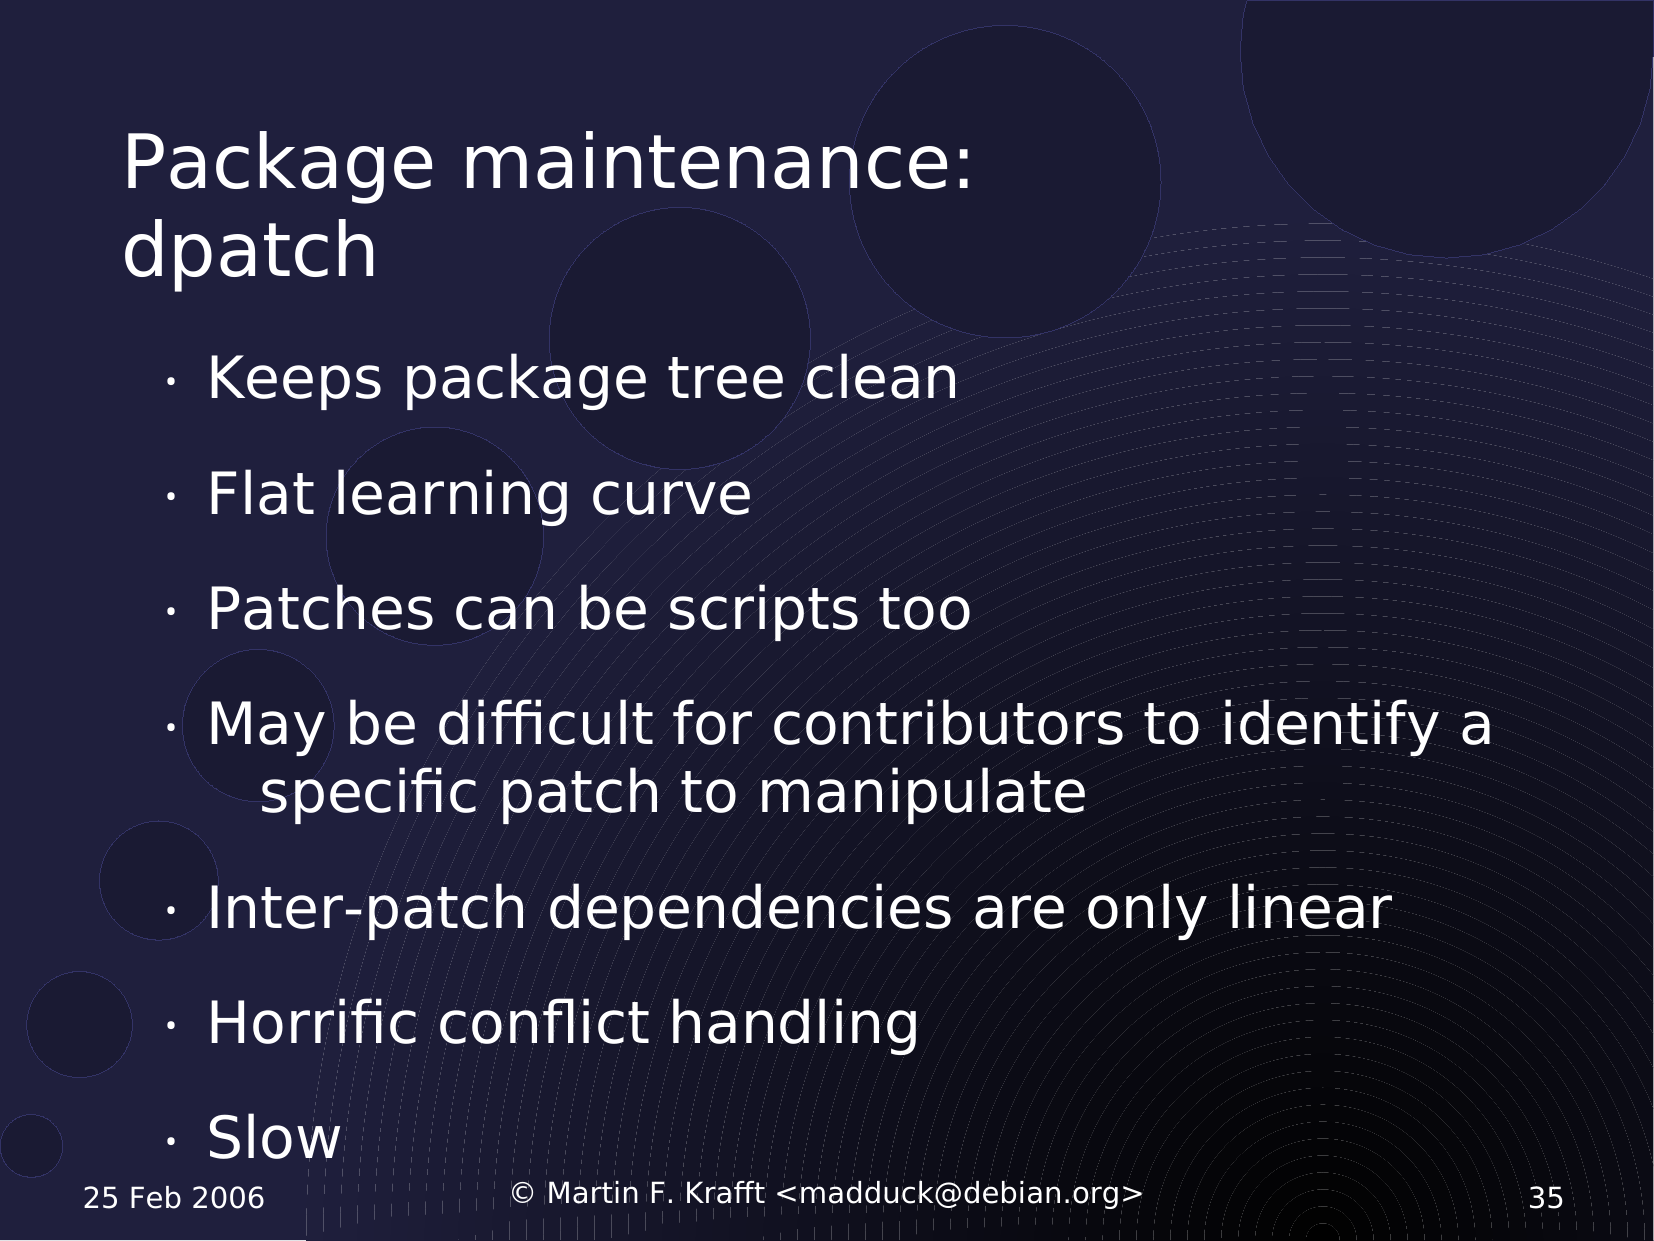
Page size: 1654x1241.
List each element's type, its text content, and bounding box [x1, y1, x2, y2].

title Package maintenance: dpatch [121, 102, 1534, 311]
list Keeps package tree clean Flat learning curve Patches can be scripts too May be difficult for contributors to identify a specific patch to manipulate Inter-patch dependencies are only linear Horrific conflict handling Slow [118, 344, 1534, 1173]
